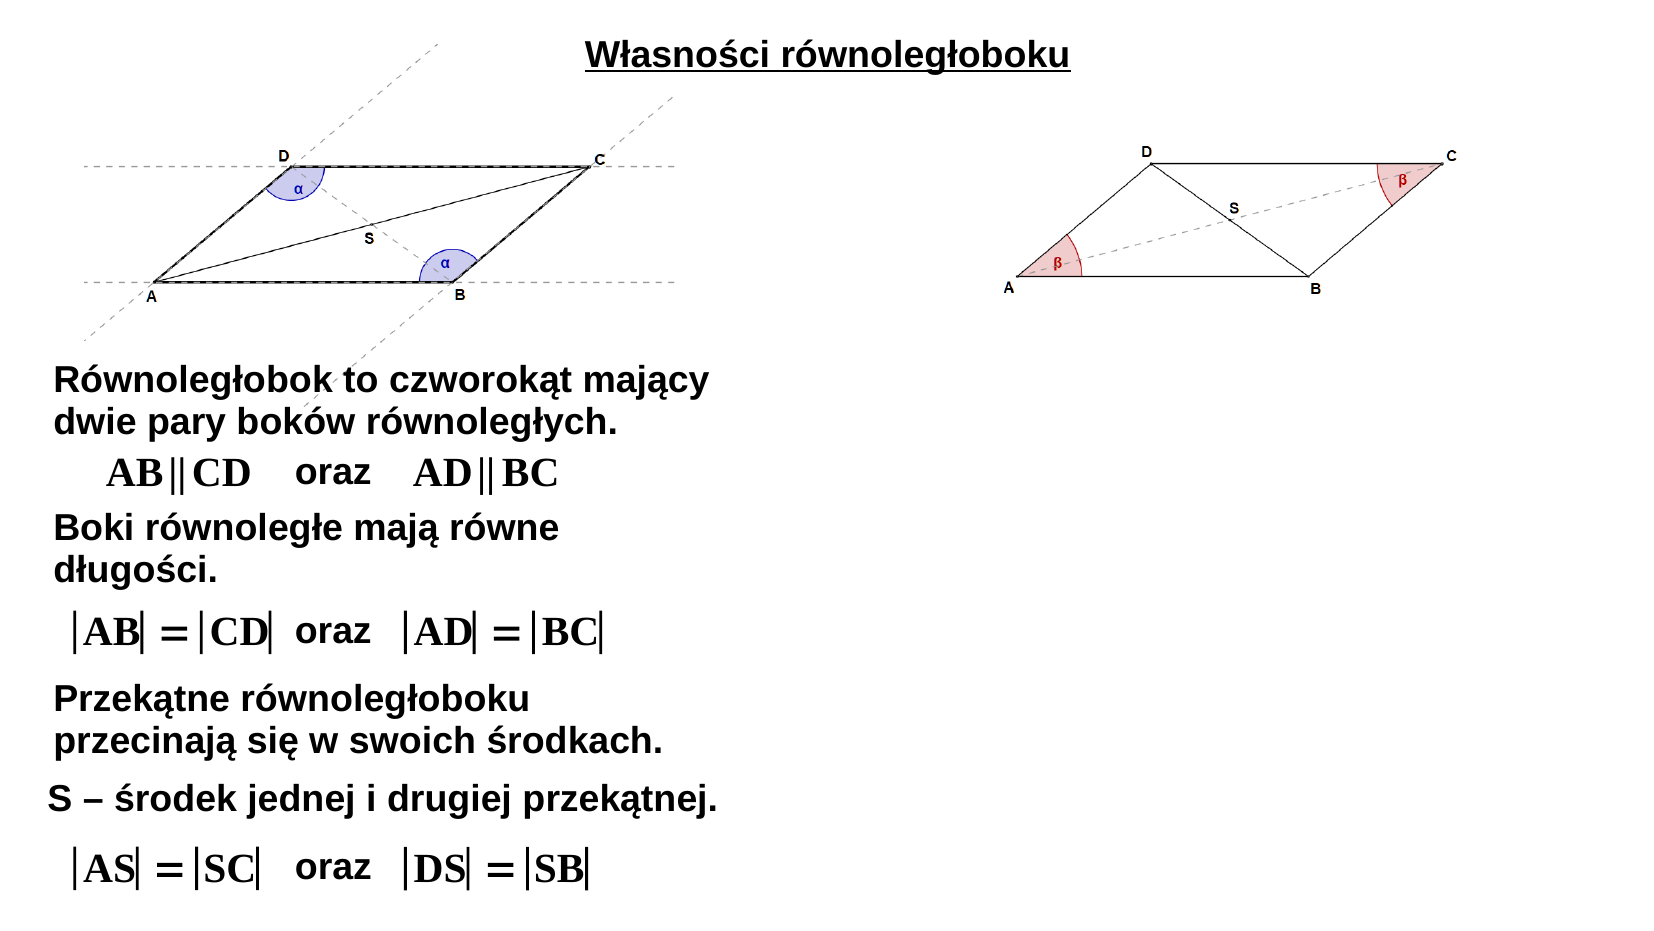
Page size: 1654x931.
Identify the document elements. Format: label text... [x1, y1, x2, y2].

text_box oraz [280, 450, 431, 498]
chart [393, 608, 618, 655]
chart [393, 844, 603, 892]
chart [62, 608, 280, 655]
picture [923, 44, 1514, 401]
text_box Przekątne równoległoboku przecinają się w swoich środkach. [38, 669, 729, 769]
chart [62, 844, 274, 891]
text_box S – środek jednej i drugiej przekątnej. [32, 770, 762, 836]
chart [405, 450, 565, 495]
text_box Własności równoległoboku [570, 26, 1118, 85]
text_box Boki równoległe mają równe długości. [38, 498, 729, 598]
text_box oraz [280, 838, 431, 896]
picture [84, 44, 676, 350]
chart [98, 450, 258, 495]
text_box oraz [280, 602, 431, 659]
text_box Równoległobok to czworokąt mający dwie pary boków równoległych. [38, 350, 729, 450]
